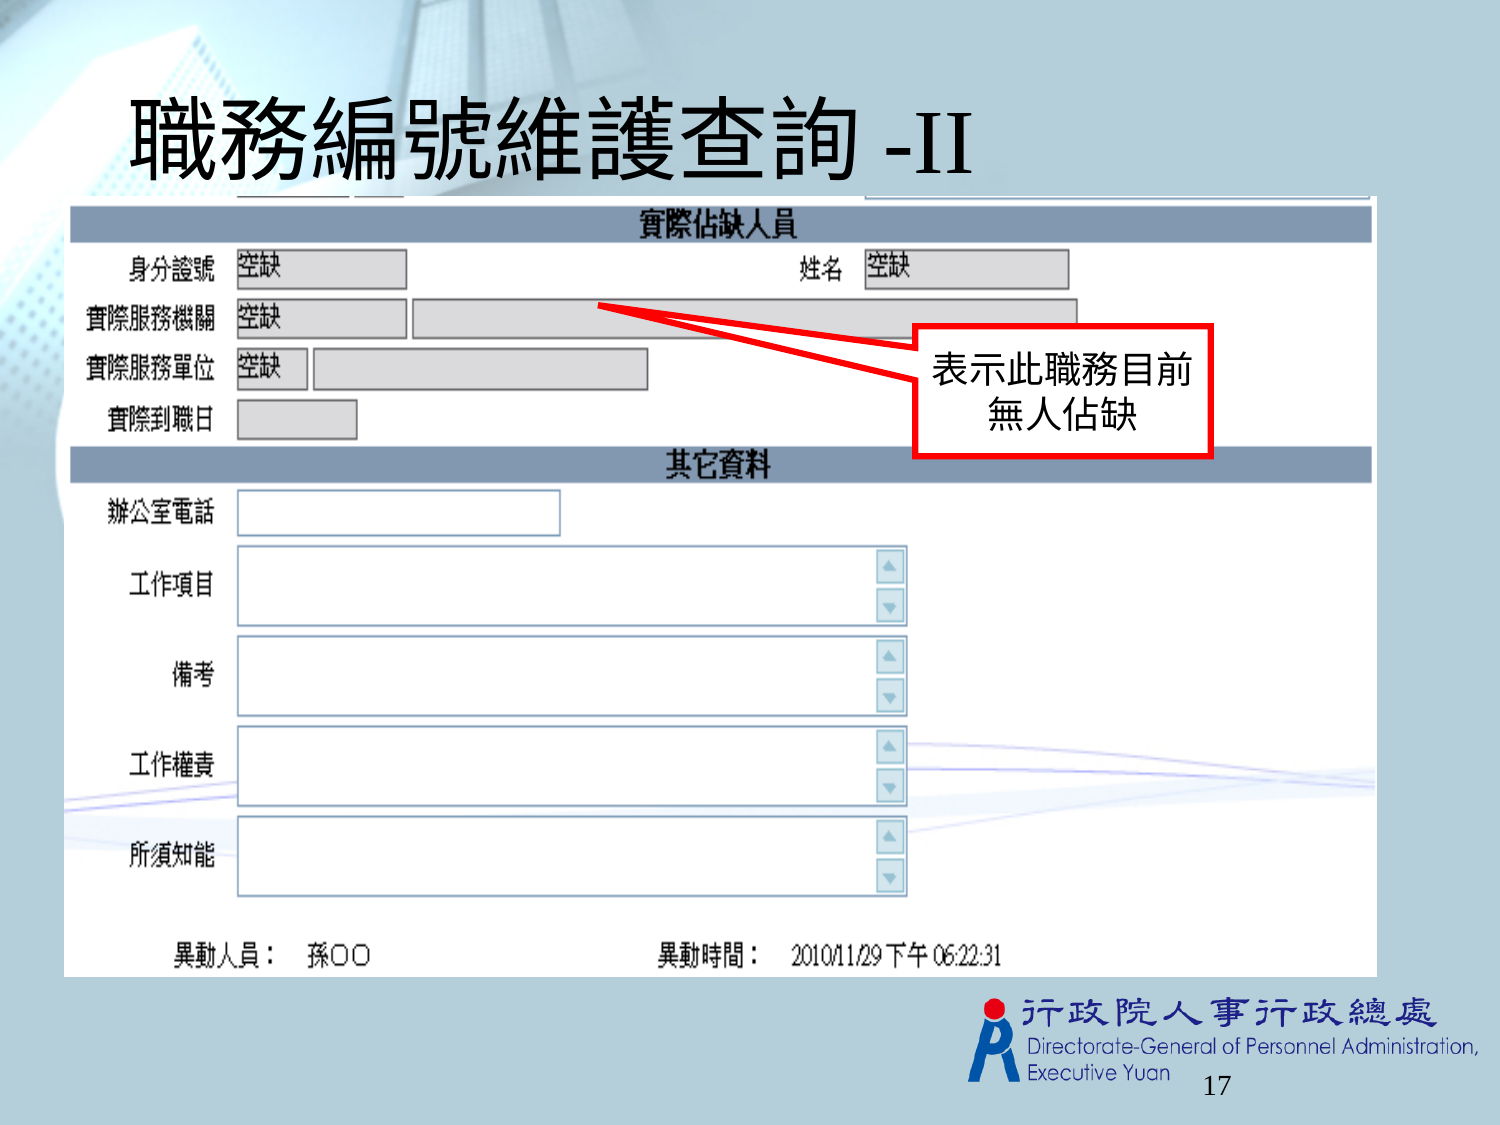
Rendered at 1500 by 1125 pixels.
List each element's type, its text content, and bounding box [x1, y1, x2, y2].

title 職務編號維護查詢-II [112, 42, 1317, 231]
picture [64, 196, 1377, 977]
text_box 表示此職務目前無人佔缺 [598, 305, 1211, 457]
text_box [1187, 1058, 1500, 1124]
